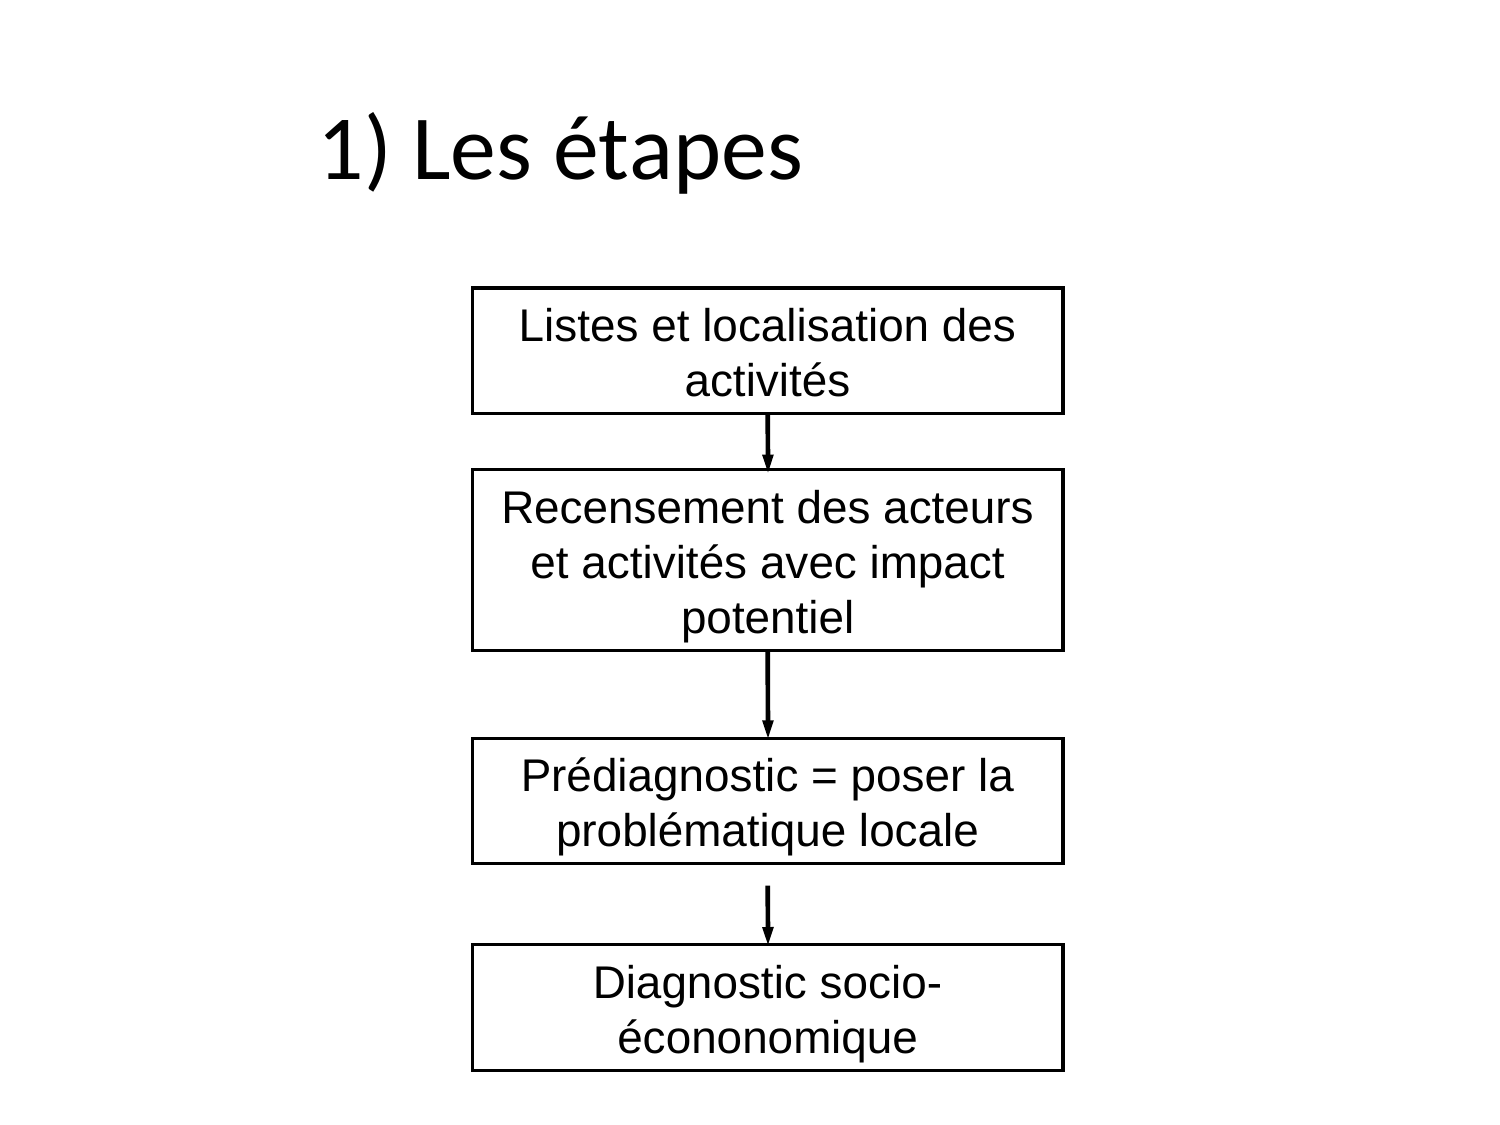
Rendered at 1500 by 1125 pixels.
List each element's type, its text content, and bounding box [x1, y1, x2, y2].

text_box Listes et localisation des activités [472, 288, 1063, 414]
text_box Recensement des acteurs et activités avec impact potentiel [472, 469, 1063, 651]
text_box Prédiagnostic = poser la problématique locale [472, 738, 1063, 864]
text_box Diagnostic socio-écononomique [472, 944, 1063, 1071]
title 1) Les étapes [59, 78, 1063, 207]
